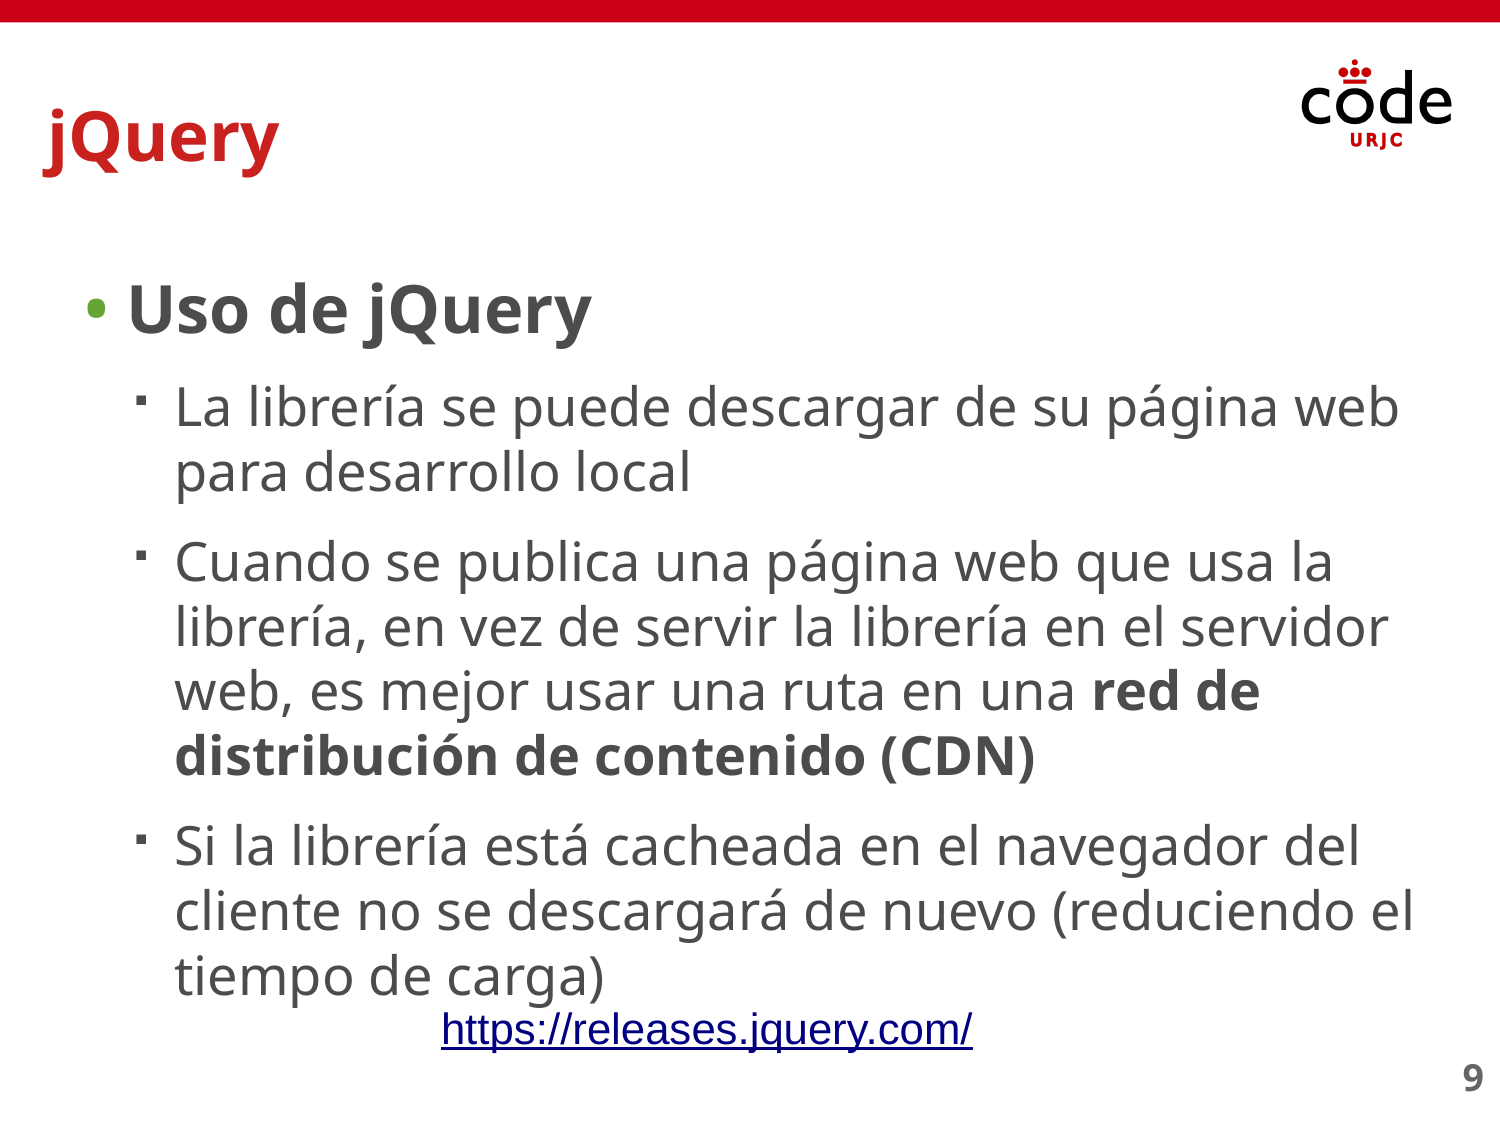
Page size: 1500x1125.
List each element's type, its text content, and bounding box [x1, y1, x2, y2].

title jQuery [32, 79, 1383, 189]
list Uso de jQuery La librería se puede descargar de su página web para desarrollo local Cuando se publica una página web que usa la librería, en vez de servir la librería en el servidor web, es mejor usar una ruta en una red de distribución de contenido (CDN) Si la librería está cacheada en el navegador del cliente no se descargará de nuevo (reduciendo el tiempo de carga) [51, 259, 1436, 1013]
text_box https://releases.jquery.com/ [426, 993, 989, 1061]
picture [1284, 50, 1468, 161]
